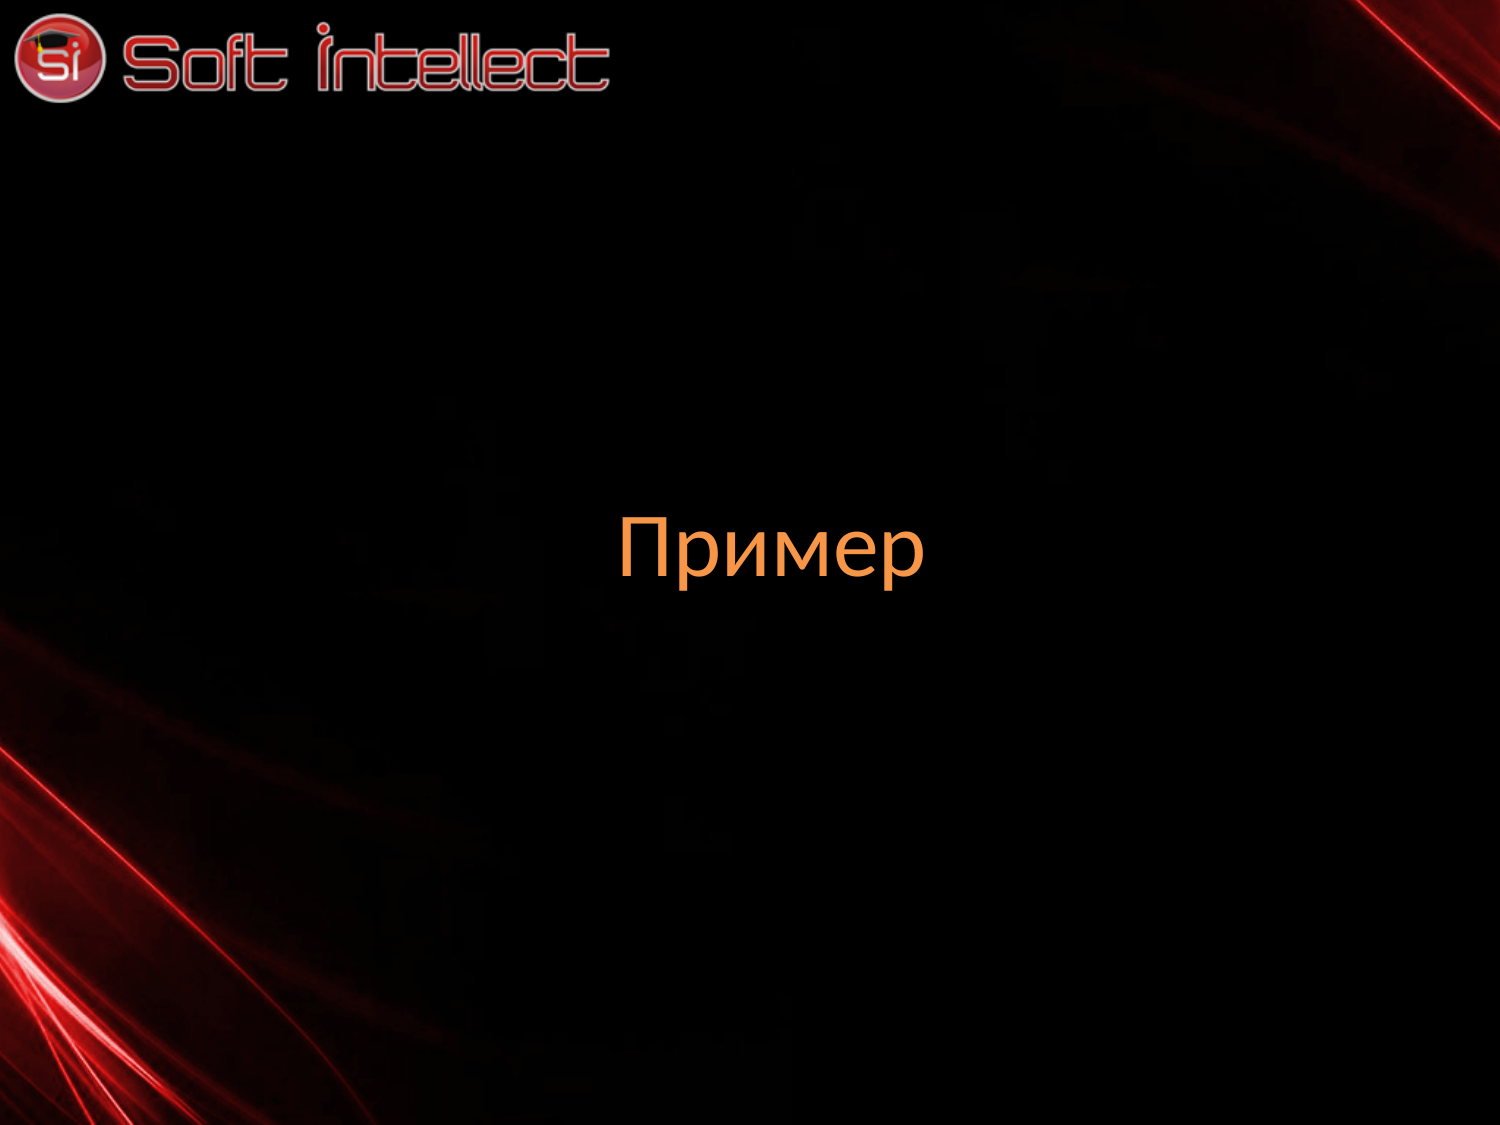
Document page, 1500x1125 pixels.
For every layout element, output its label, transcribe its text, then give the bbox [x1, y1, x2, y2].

picture [0, 0, 1500, 1125]
text_box Пример [135, 419, 1410, 661]
